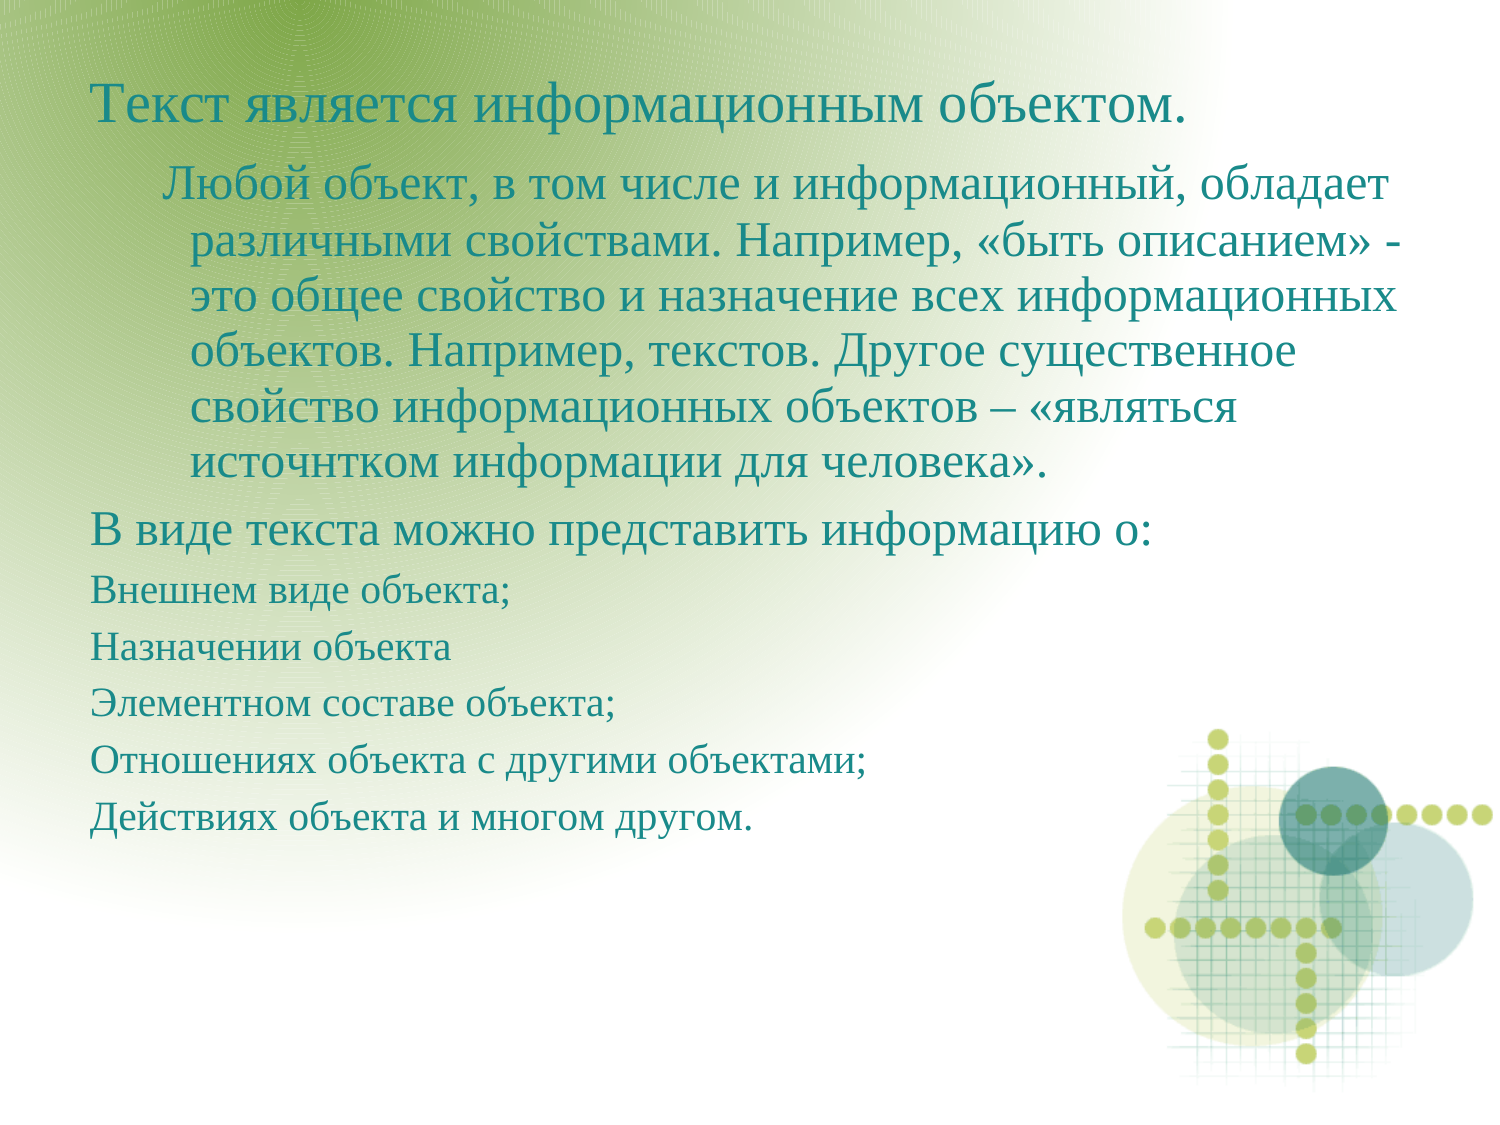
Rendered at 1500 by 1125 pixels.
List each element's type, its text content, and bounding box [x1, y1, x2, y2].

list Текст является информационным объектом. Любой объект, в том числе и информационный, обладает различными свойствами. Например, «быть описанием» - это общее свойство и назначение всех информационных объектов. Например, текстов. Другое существенное свойство информационных объектов – «являться источнтком информации для человека». В виде текста можно представить информацию о: Внешнем виде объекта; Назначении объекта Элементном составе объекта; Отношениях объекта с другими объектами; Действиях объекта и многом другом. [75, 62, 1426, 1088]
picture [1110, 718, 1500, 1098]
